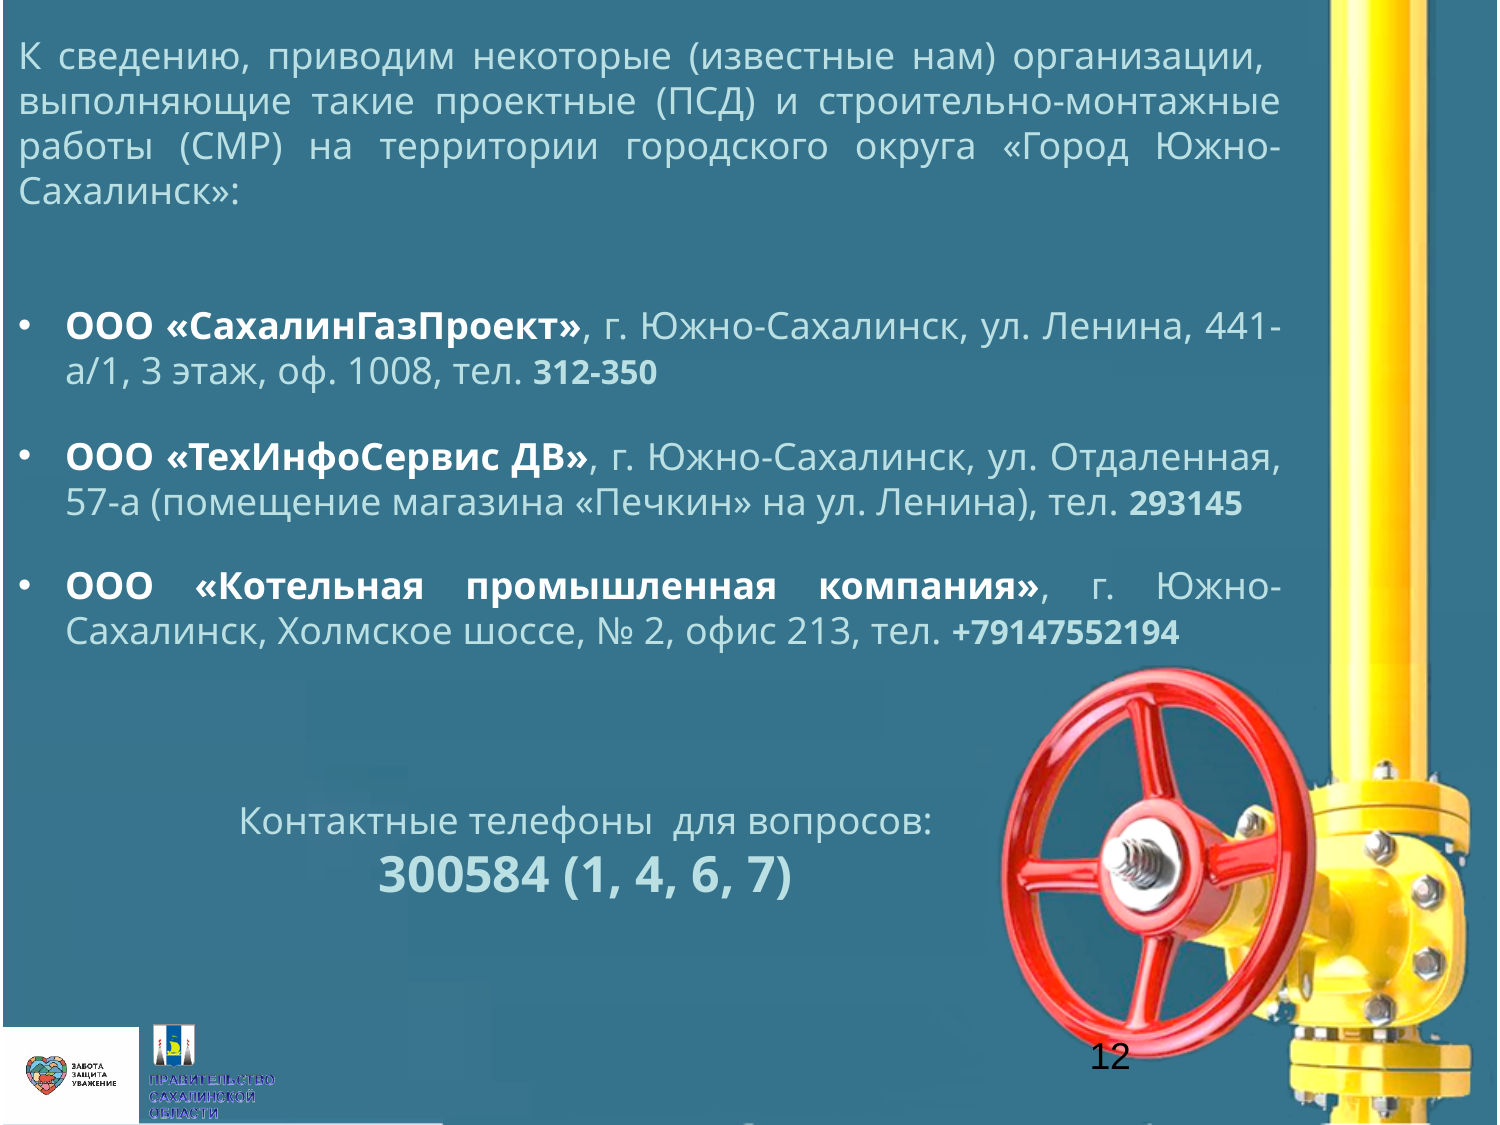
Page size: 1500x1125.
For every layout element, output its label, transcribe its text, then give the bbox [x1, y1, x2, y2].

text_box К сведению, приводим некоторые (известные нам) организации, выполняющие такие проектные (ПСД) и строительно-монтажные работы (СМР) на территории городского округа «Город Южно-Сахалинск»: ООО «СахалинГазПроект», г. Южно-Сахалинск, ул. Ленина, 441-а/1, 3 этаж, оф. 1008, тел. 312-350 ООО «ТехИнфоСервис ДВ», г. Южно-Сахалинск, ул. Отдаленная, 57-а (помещение магазина «Печкин» на ул. Ленина), тел. 293145 ООО «Котельная промышленная компания», г. Южно-Сахалинск, Холмское шоссе, № 2, офис 213, тел. +79147552194 [3, 25, 1297, 660]
text_box Контактные телефоны для вопросов: 300584 (1, 4, 6, 7) [194, 789, 977, 910]
text_box <номер> [1074, 1024, 1425, 1103]
picture [3, 0, 1497, 1125]
